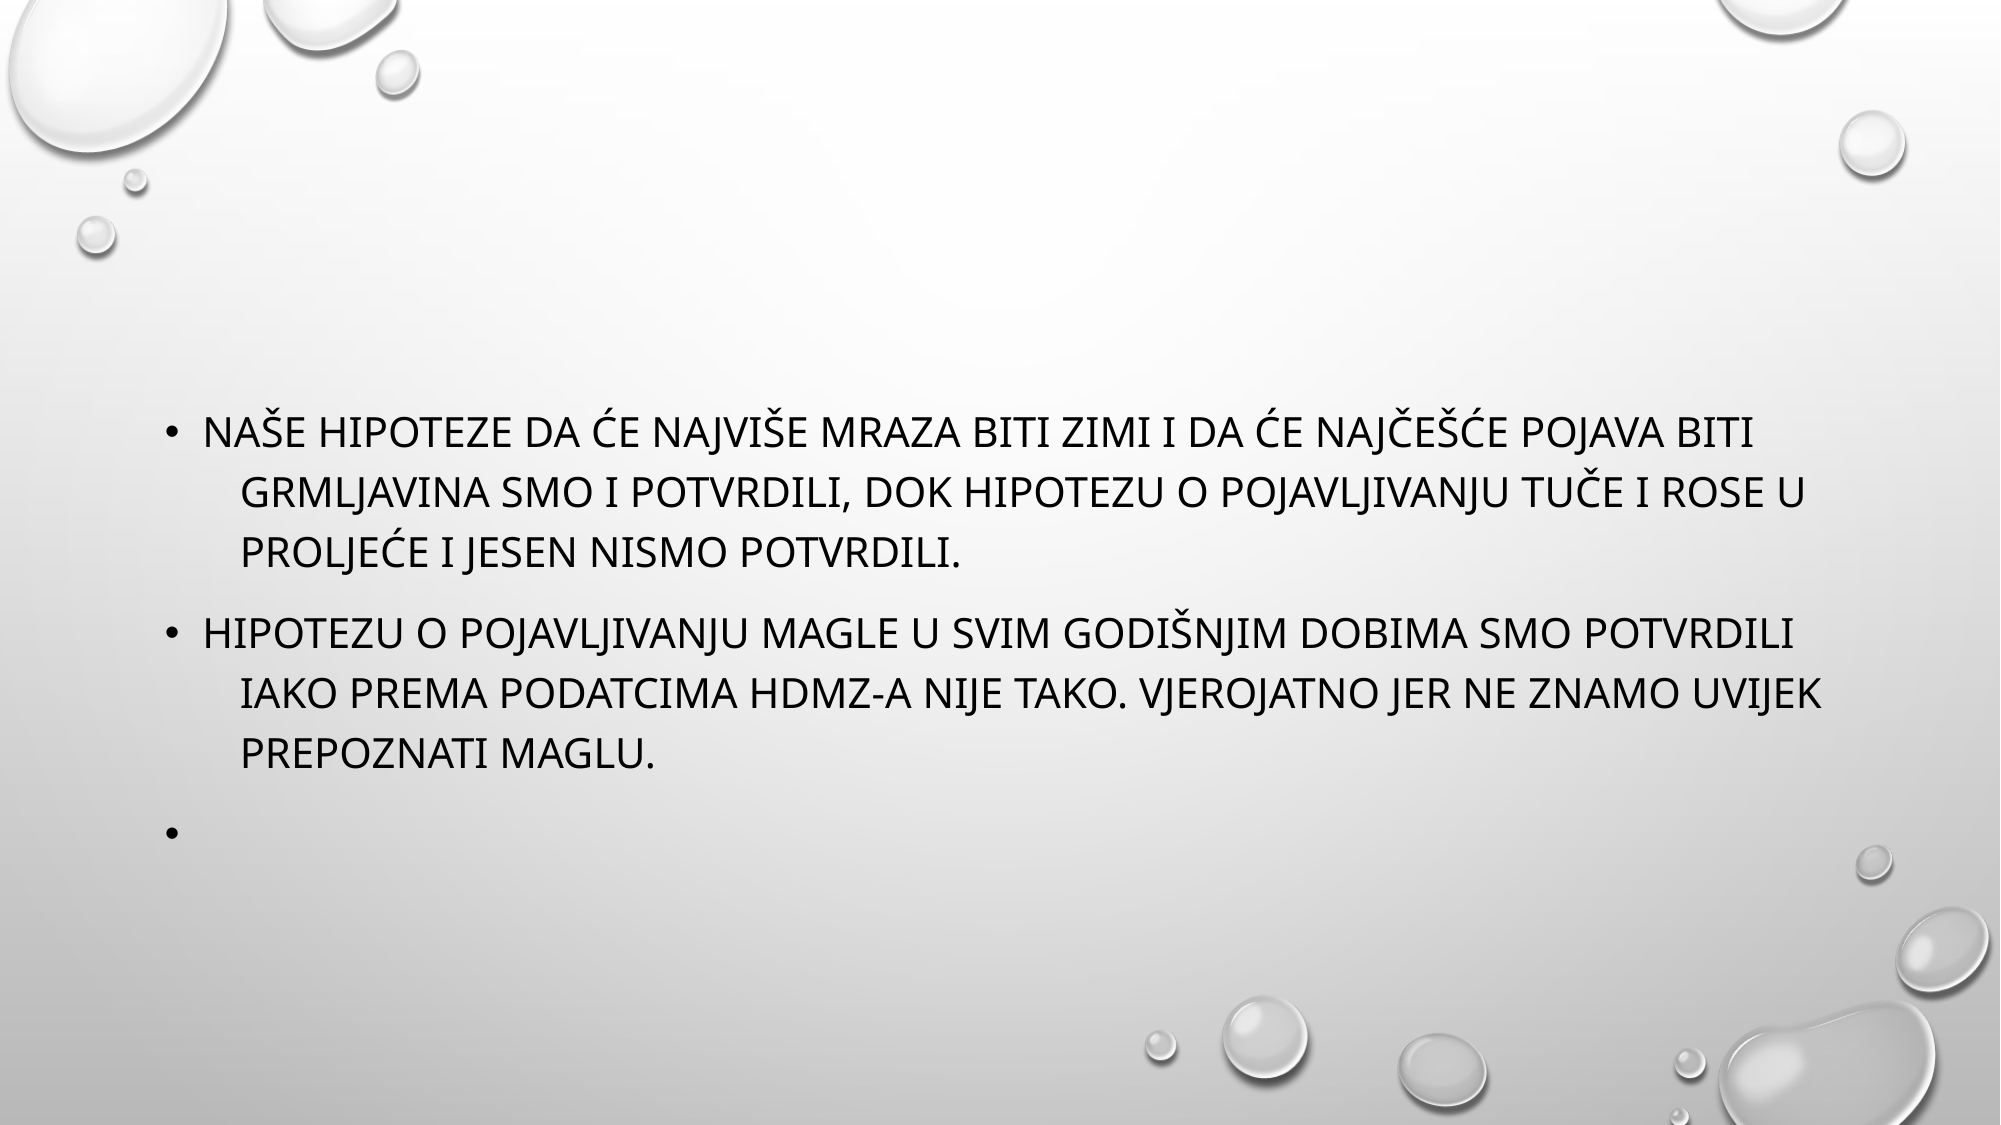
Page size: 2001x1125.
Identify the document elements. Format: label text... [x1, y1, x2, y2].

list Naše hipoteze da će najviše mraza biti zimi i da će najčešće pojava biti grmljavina smo i potvrdili, dok hipotezu o pojavljivanju tuče i rose u proljeće i jesen nismo potvrdili. Hipotezu o pojavljivanju magle u svim godišnjim dobima smo potvrdili iako prema podatcima HDMZ-a nije tako. Vjerojatno jer ne znamo uvijek prepoznati maglu. [149, 388, 1850, 950]
